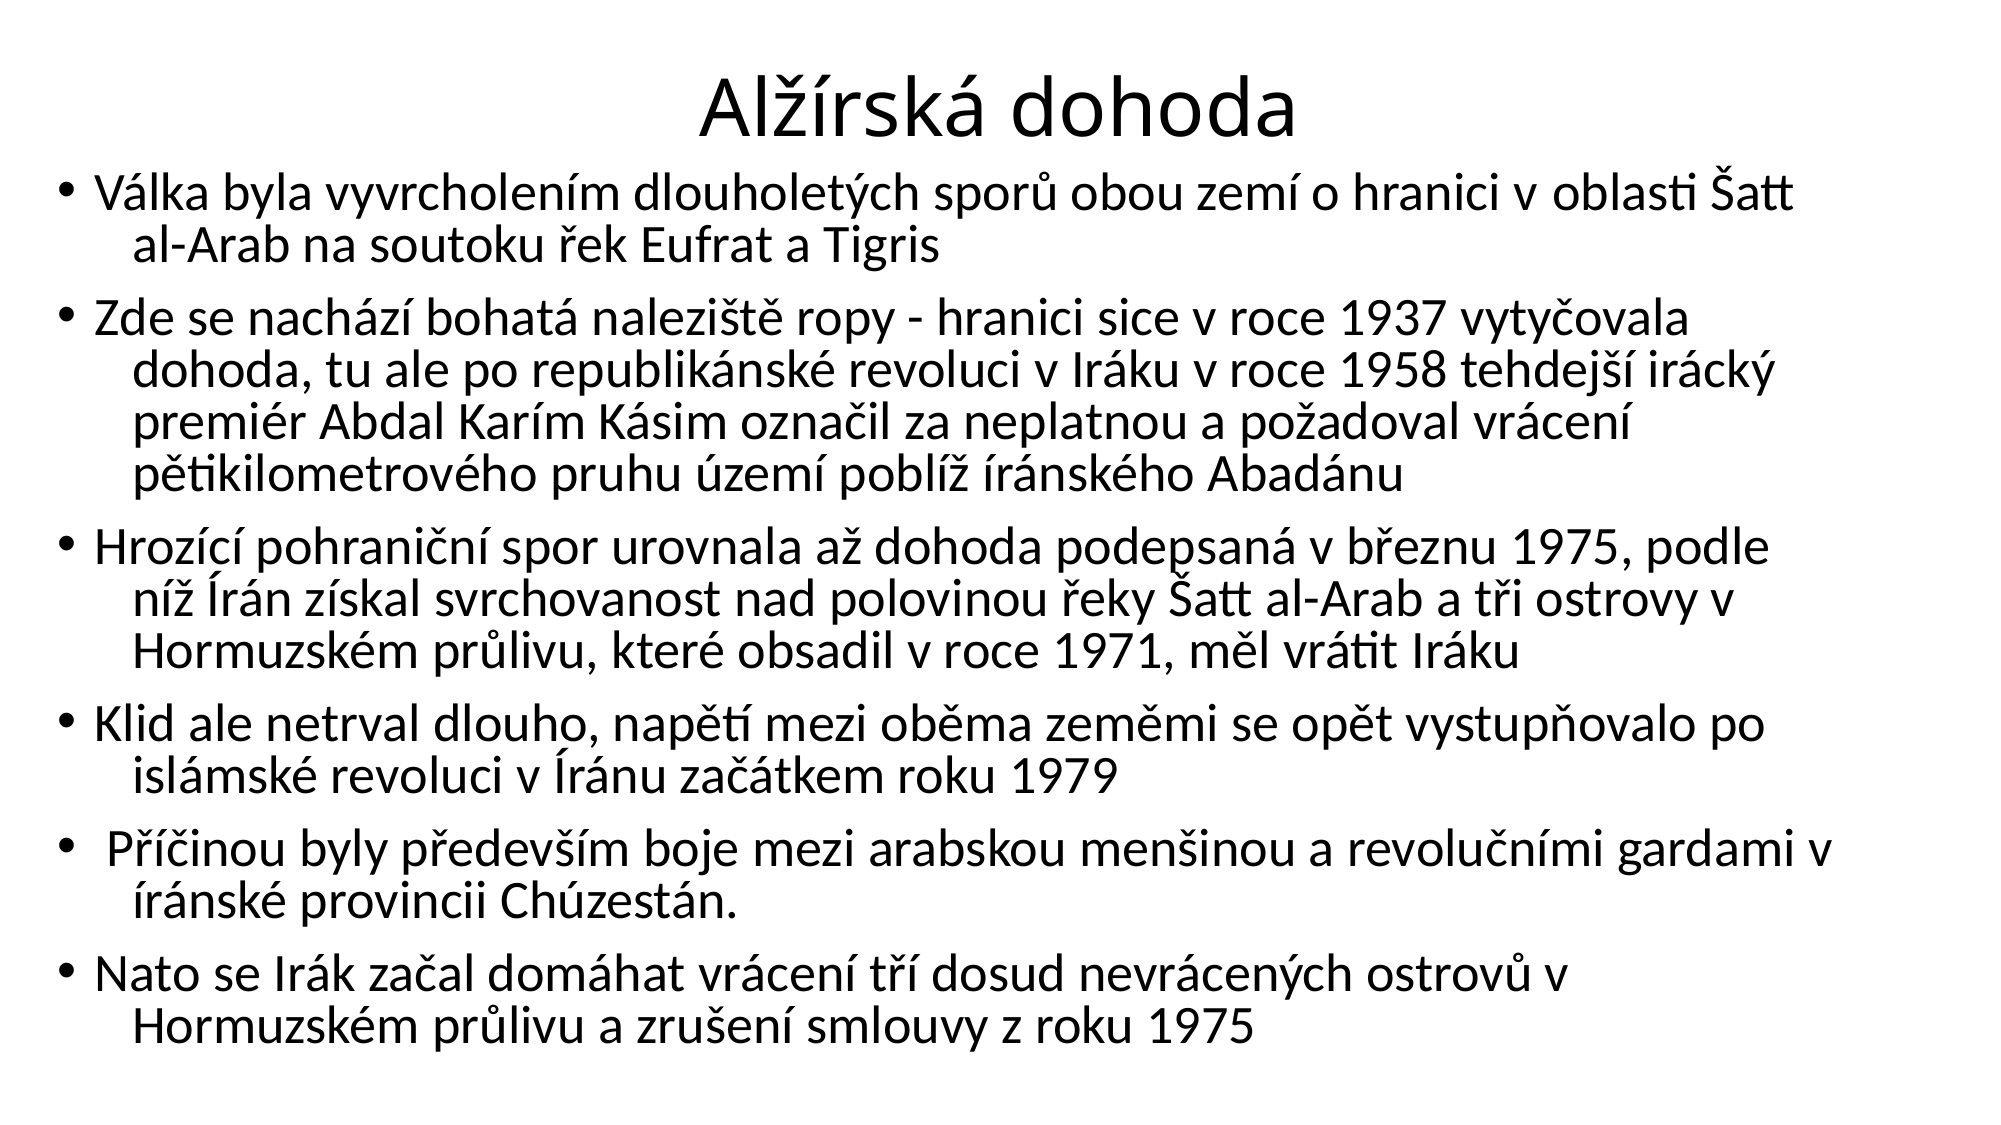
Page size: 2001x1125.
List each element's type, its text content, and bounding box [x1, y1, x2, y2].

list Válka byla vyvrcholením dlouholetých sporů obou zemí o hranici v oblasti Šatt al-Arab na soutoku řek Eufrat a Tigris Zde se nachází bohatá naleziště ropy - hranici sice v roce 1937 vytyčovala dohoda, tu ale po republikánské revoluci v Iráku v roce 1958 tehdejší irácký premiér Abdal Karím Kásim označil za neplatnou a požadoval vrácení pětikilometrového pruhu území poblíž íránského Abadánu Hrozící pohraniční spor urovnala až dohoda podepsaná v březnu 1975, podle níž Írán získal svrchovanost nad polovinou řeky Šatt al-Arab a tři ostrovy v Hormuzském průlivu, které obsadil v roce 1971, měl vrátit Iráku Klid ale netrval dlouho, napětí mezi oběma zeměmi se opět vystupňovalo po islámské revoluci v Íránu začátkem roku 1979 Příčinou byly především boje mezi arabskou menšinou a revolučními gardami v íránské provincii Chúzestán. Nato se Irák začal domáhat vrácení tří dosud nevrácených ostrovů v Hormuzském průlivu a zrušení smlouvy z roku 1975 [42, 161, 1863, 1098]
title Alžírská dohoda [137, 59, 1863, 161]
